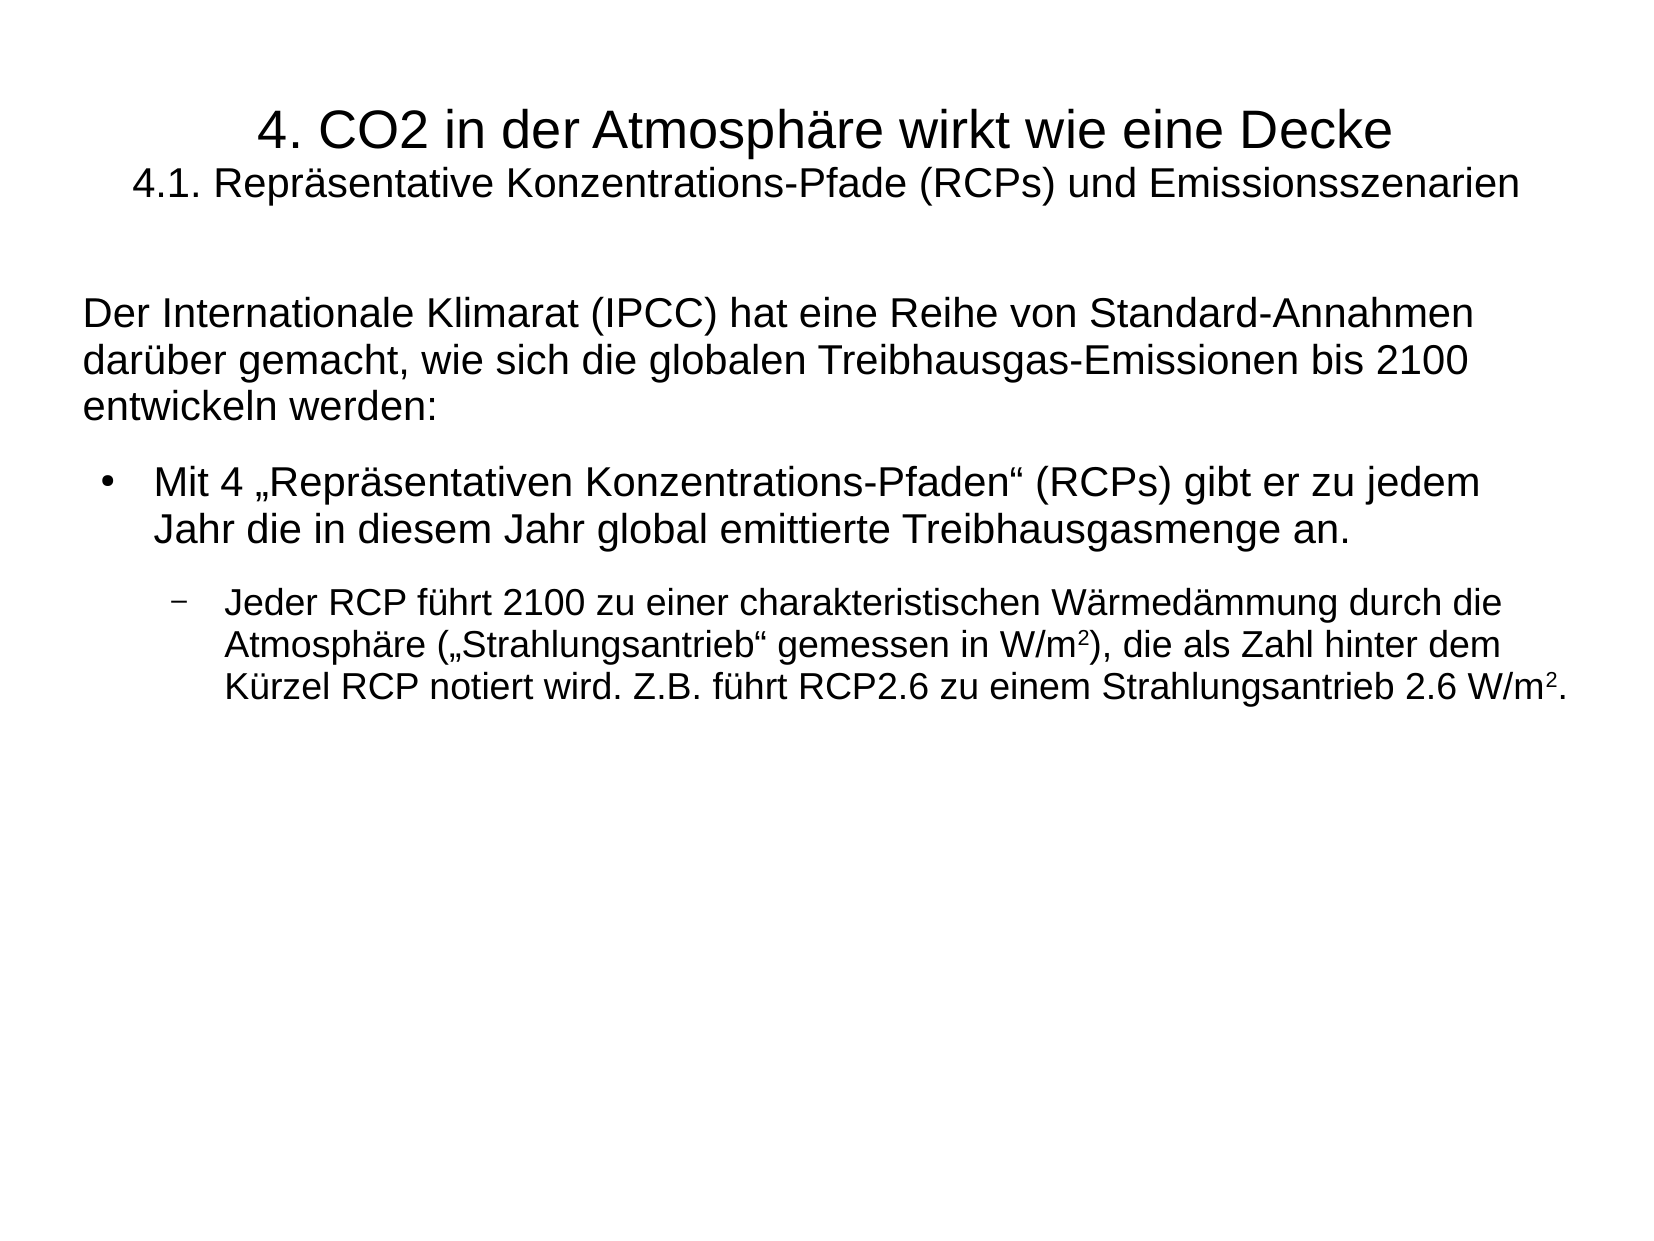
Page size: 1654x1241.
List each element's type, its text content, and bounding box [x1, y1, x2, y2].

list Der Internationale Klimarat (IPCC) hat eine Reihe von Standard-Annahmen darüber gemacht, wie sich die globalen Treibhausgas-Emissionen bis 2100 entwickeln werden: Mit 4 „Repräsentativen Konzentrations-Pfaden“ (RCPs) gibt er zu jedem Jahr die in diesem Jahr global emittierte Treibhausgasmenge an. Jeder RCP führt 2100 zu einer charakteristischen Wärmedämmung durch die Atmosphäre („Strahlungsantrieb“ gemessen in W/m2), die als Zahl hinter dem Kürzel RCP notiert wird. Z.B. führt RCP2.6 zu einem Strahlungsantrieb 2.6 W/m2. [82, 290, 1571, 1109]
title 4. CO2 in der Atmosphäre wirkt wie eine Decke 4.1. Repräsentative Konzentrations-Pfade (RCPs) und Emissionsszenarien [82, 49, 1571, 257]
